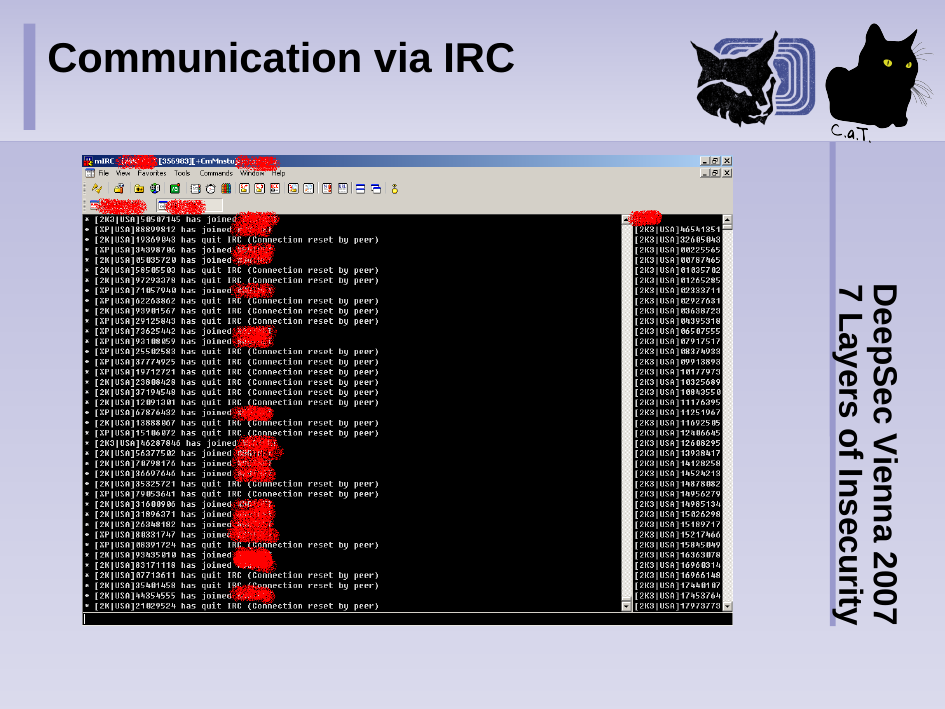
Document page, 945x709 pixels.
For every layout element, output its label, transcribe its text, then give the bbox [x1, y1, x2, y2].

picture [685, 23, 934, 143]
title Communication via IRC [47, 37, 813, 116]
picture [82, 155, 733, 626]
